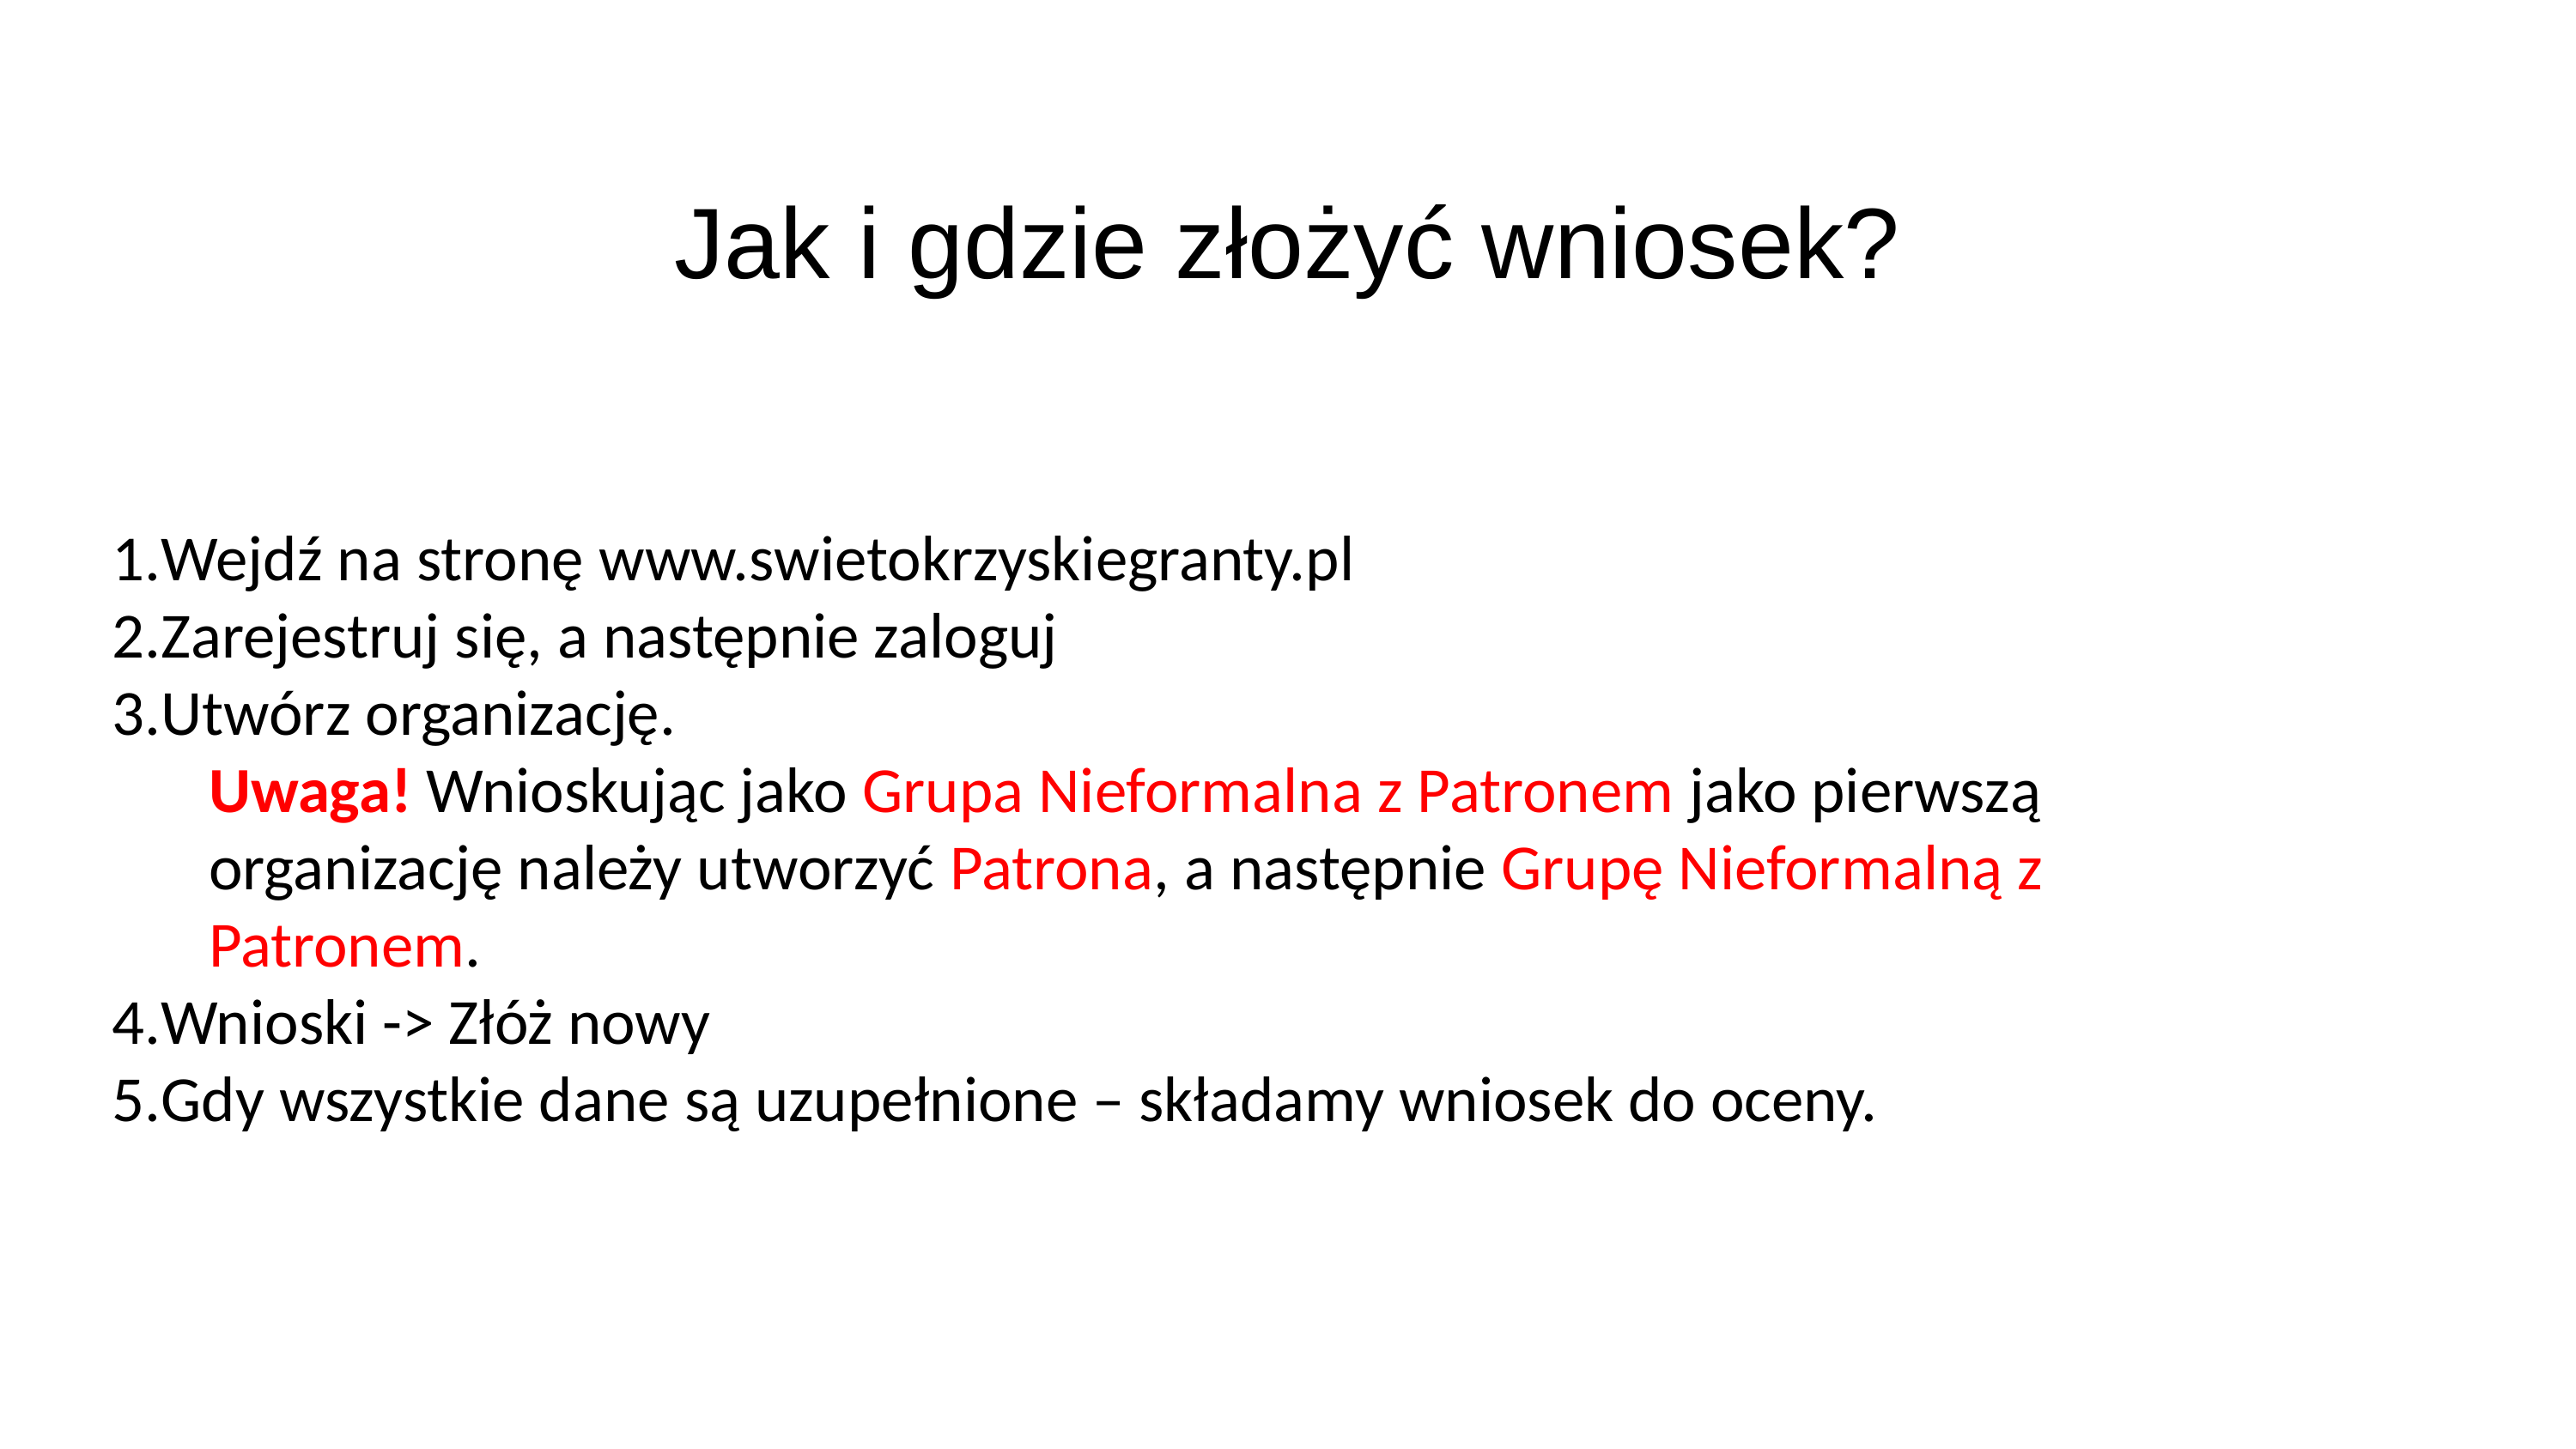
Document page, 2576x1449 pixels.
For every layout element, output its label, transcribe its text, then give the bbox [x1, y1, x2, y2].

text_box Wejdź na stronę www.swietokrzyskiegranty.pl Zarejestruj się, a następnie zaloguj Utwórz organizację. Uwaga! Wnioskując jako Grupa Nieformalna z Patronem jako pierwszą organizację należy utworzyć Patrona, a następnie Grupę Nieformalną z Patronem. Wnioski -> Złóż nowy Gdy wszystkie dane są uzupełnione – składamy wniosek do oceny. [99, 509, 2298, 1070]
title Jak i gdzie złożyć wniosek? [278, 179, 2298, 300]
